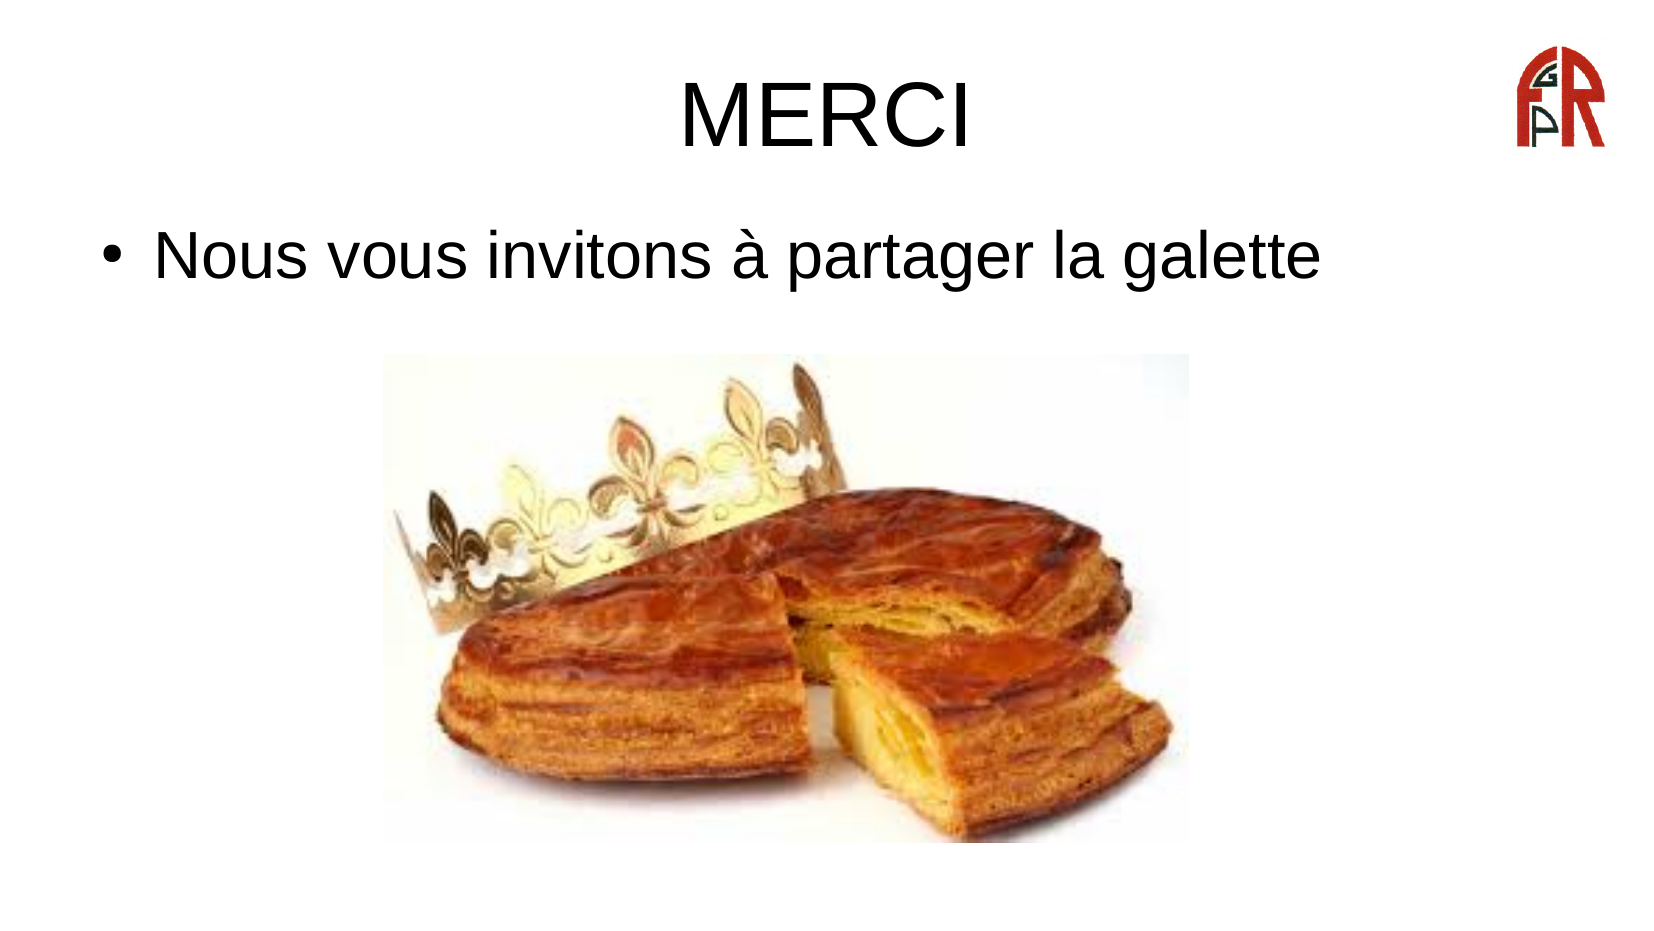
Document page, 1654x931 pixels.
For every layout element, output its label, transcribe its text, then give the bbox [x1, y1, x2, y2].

title MERCI [82, 37, 1571, 193]
picture [383, 354, 1189, 843]
list Nous vous invitons à partager la galette [82, 217, 1571, 758]
picture [1506, 37, 1618, 156]
